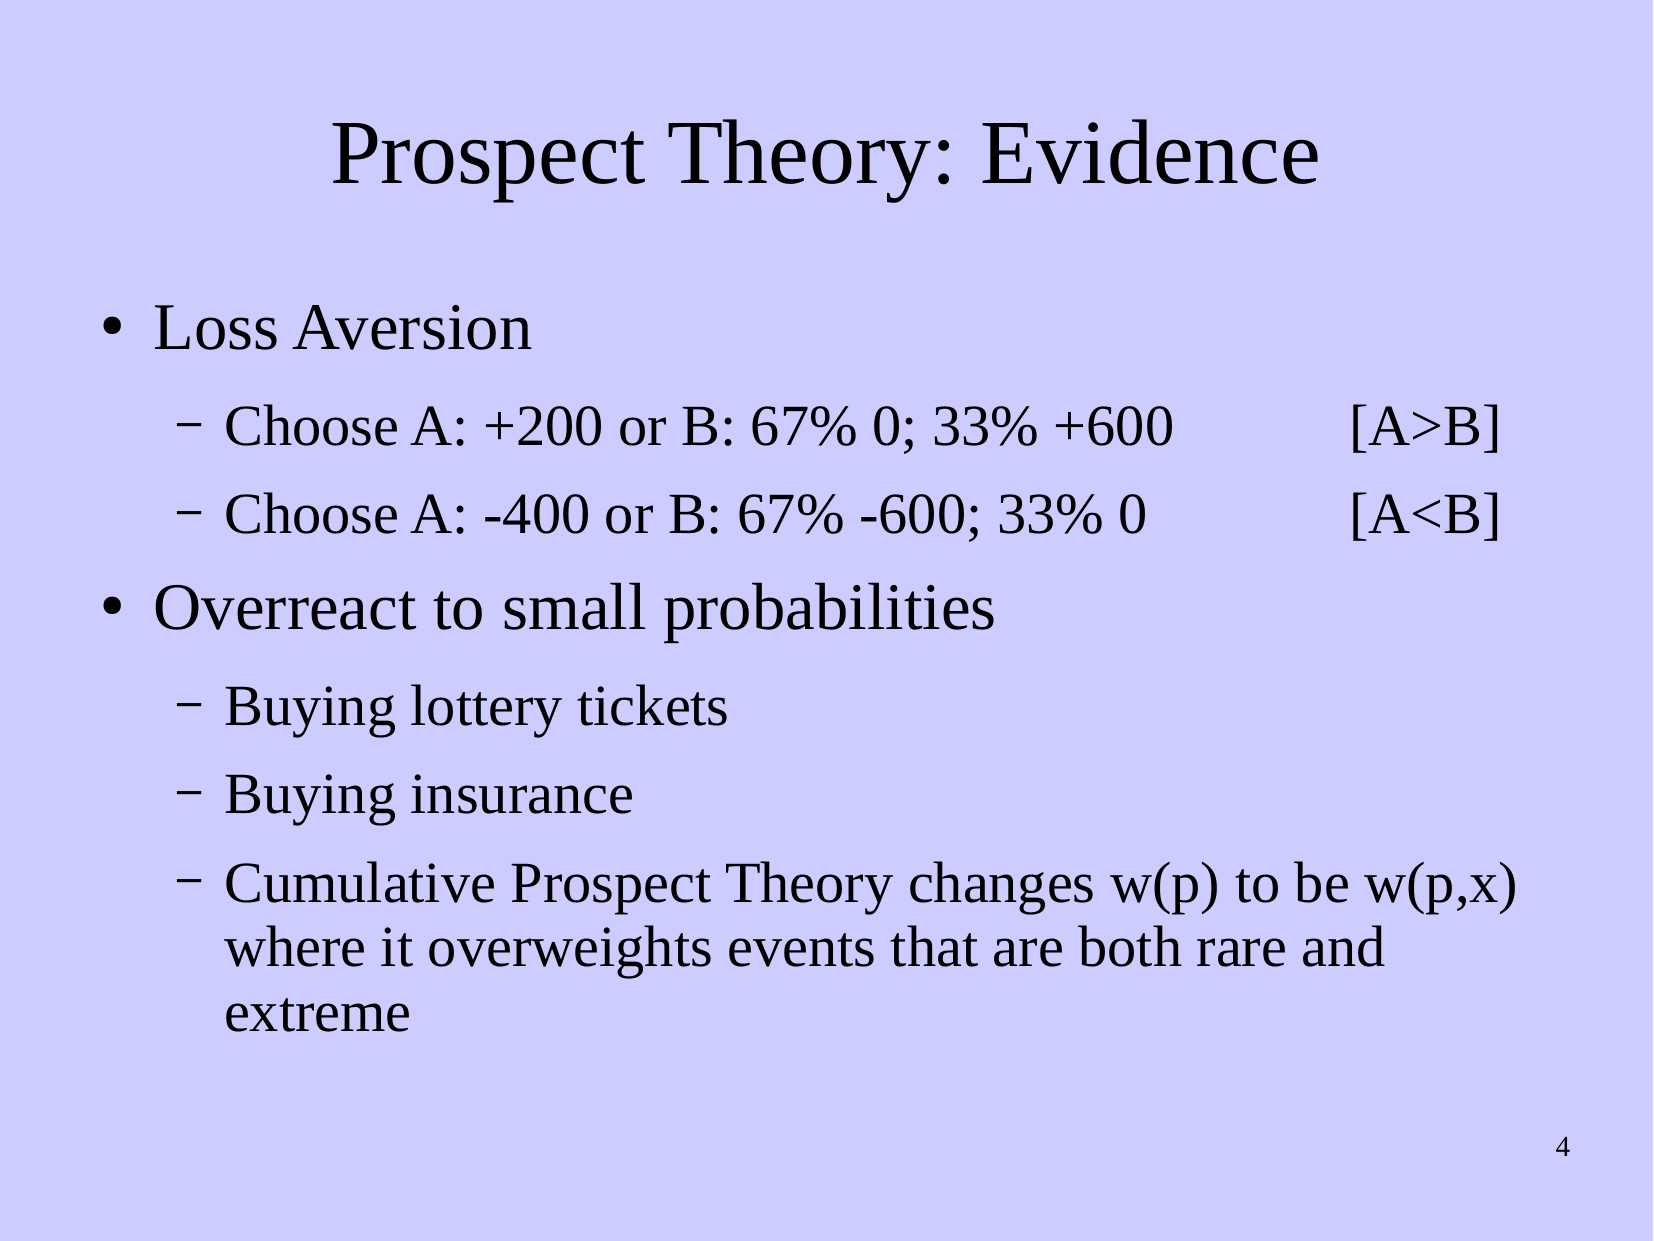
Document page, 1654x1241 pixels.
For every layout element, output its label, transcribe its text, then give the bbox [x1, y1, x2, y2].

list Loss Aversion Choose A: +200 or B: 67% 0; 33% +600 [A>B] Choose A: -400 or B: 67% -600; 33% 0 [A<B] Overreact to small probabilities Buying lottery tickets Buying insurance Cumulative Prospect Theory changes w(p) to be w(p,x) where it overweights events that are both rare and extreme [82, 290, 1571, 1109]
title Prospect Theory: Evidence [82, 49, 1571, 257]
